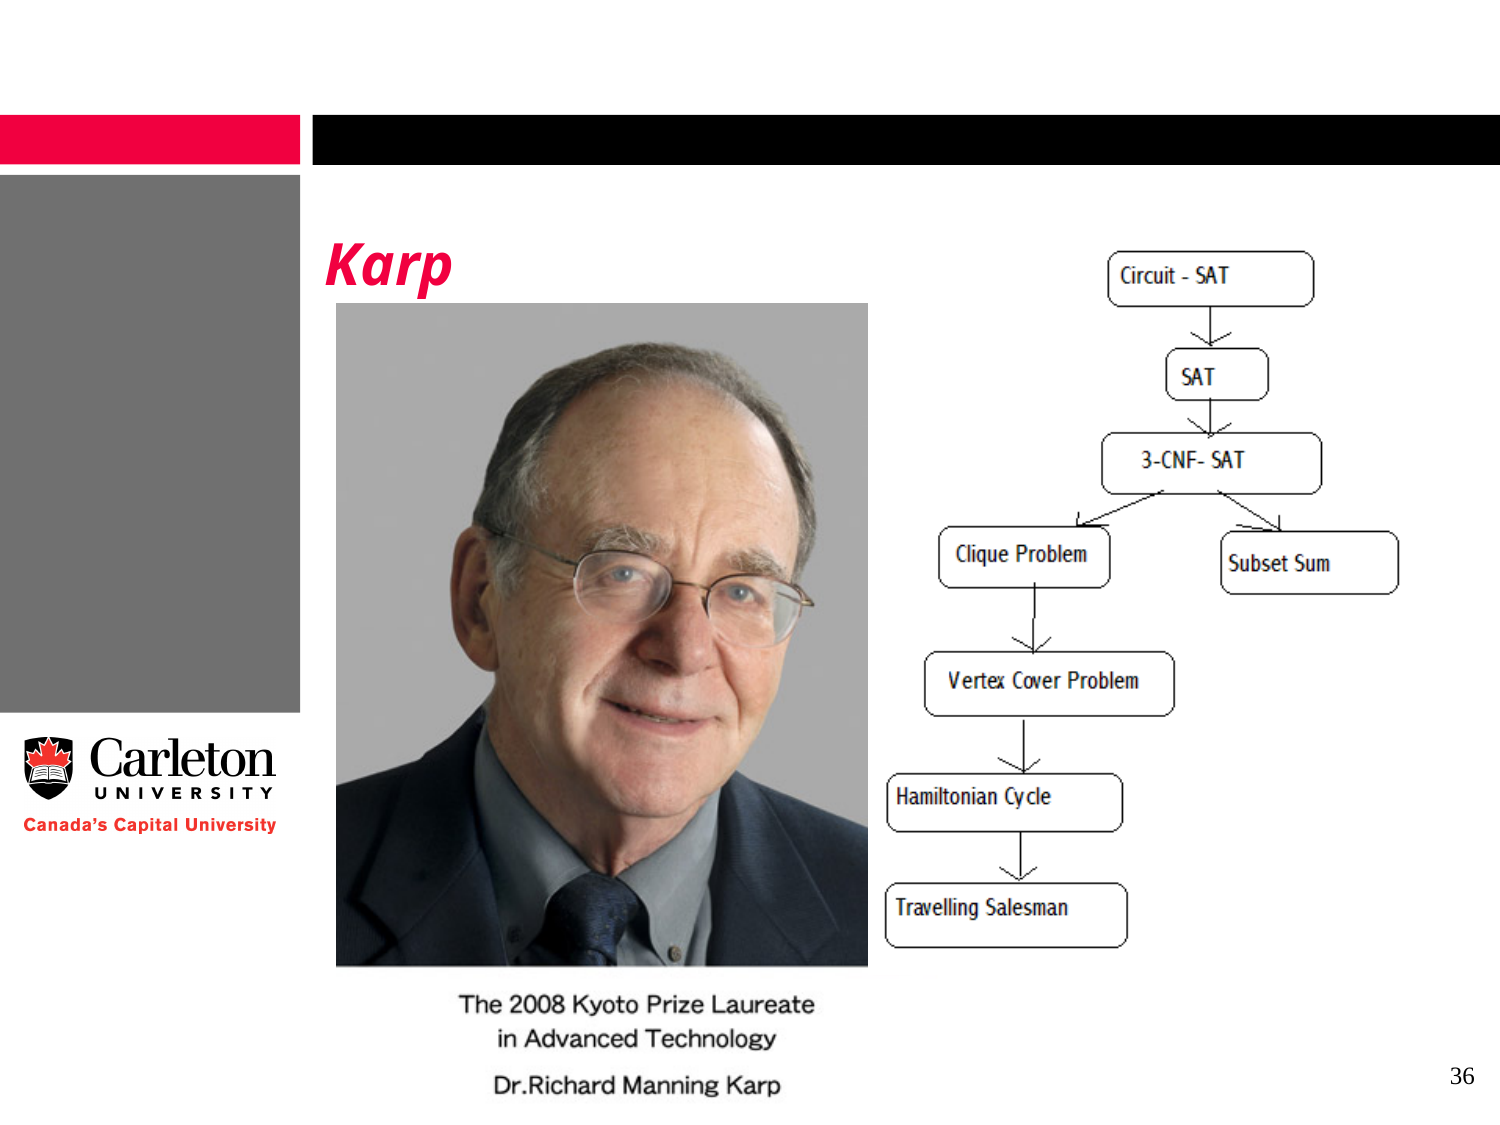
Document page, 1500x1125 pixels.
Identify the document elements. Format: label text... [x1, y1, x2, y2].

title Karp [324, 194, 1450, 331]
picture [24, 737, 276, 834]
picture [336, 237, 1426, 1125]
